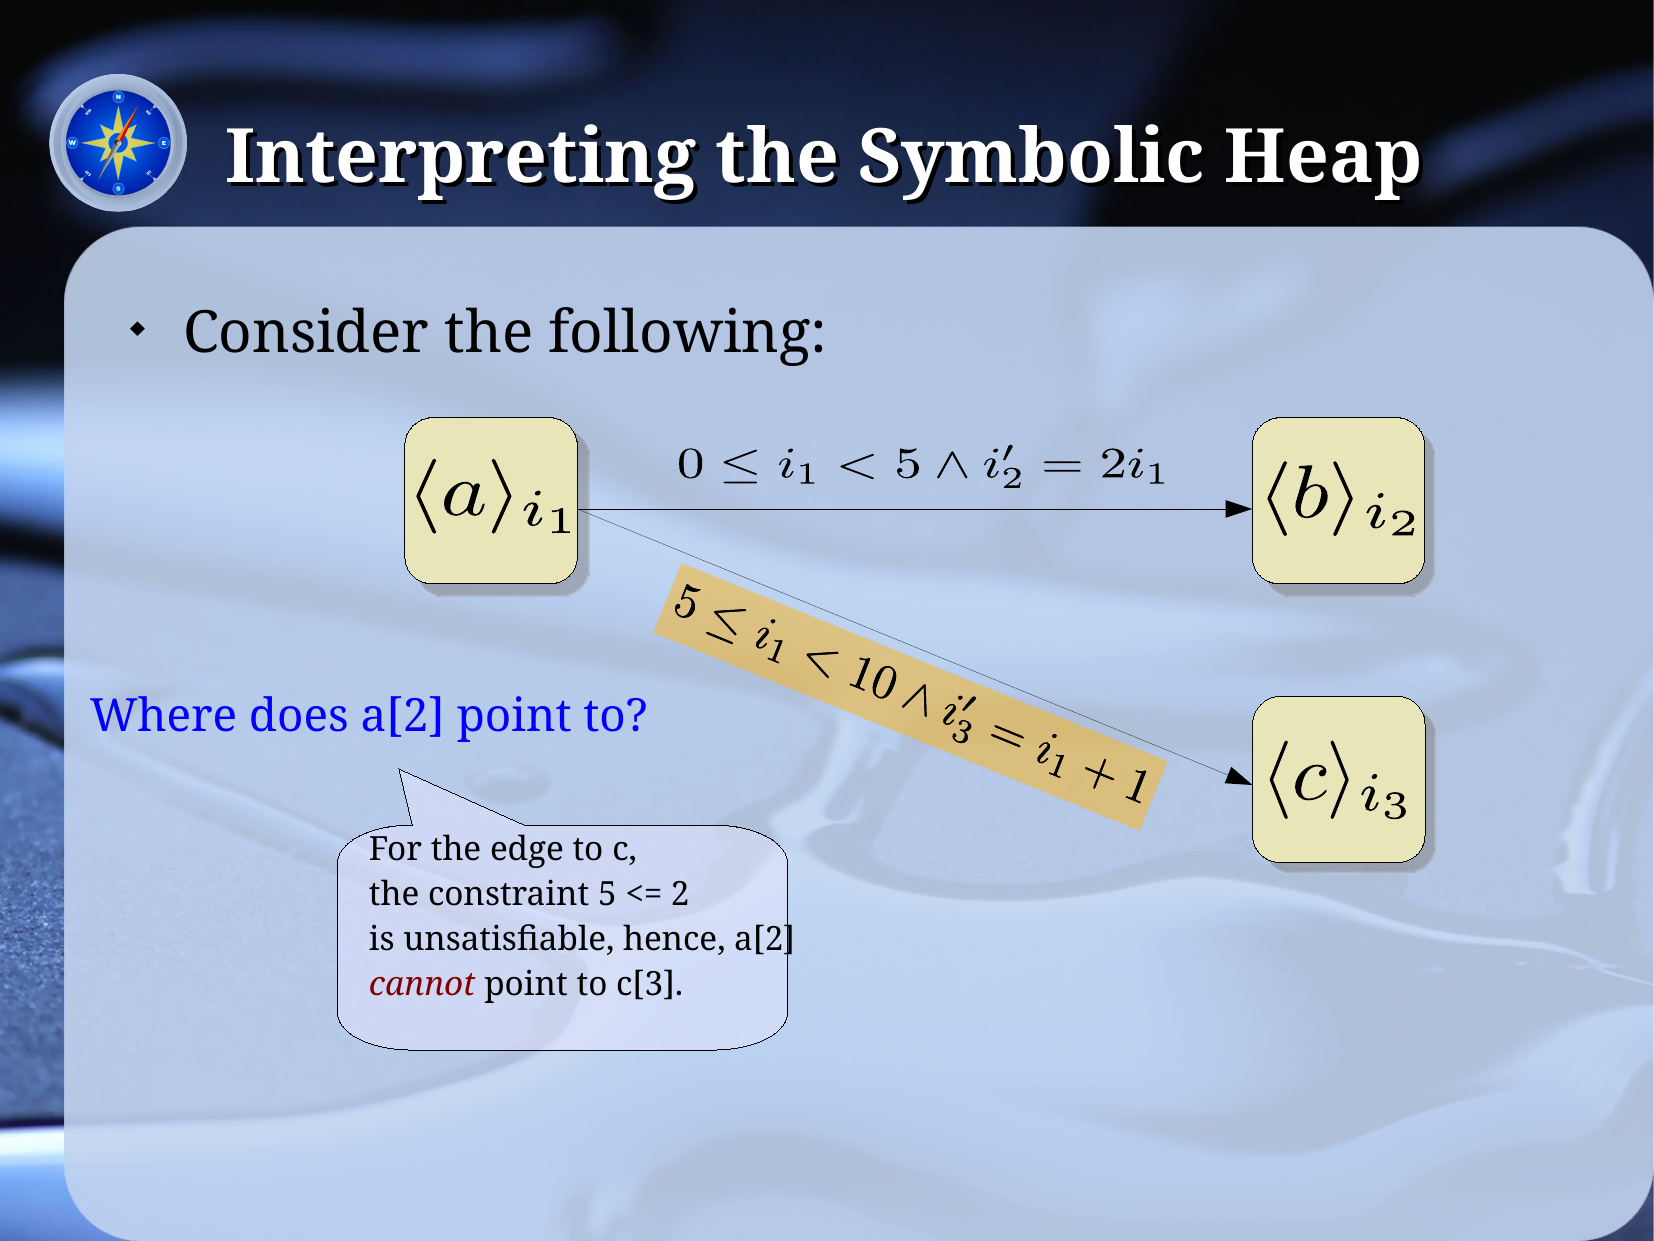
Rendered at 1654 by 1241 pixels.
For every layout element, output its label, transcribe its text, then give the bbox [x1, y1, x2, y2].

text_box [1252, 417, 1425, 584]
text_box [404, 417, 578, 584]
text_box For the edge to c, the constraint 5 <= 2 is unsatisfiable, hence, a[2] cannot point to c[3]. [337, 768, 788, 1051]
text_box [1252, 696, 1426, 863]
list Consider the following: [112, 290, 1571, 1109]
text_box Where does a[2] point to? [75, 675, 676, 826]
picture [0, 0, 1654, 1241]
title Interpreting the Symbolic Heap [225, 49, 1571, 257]
